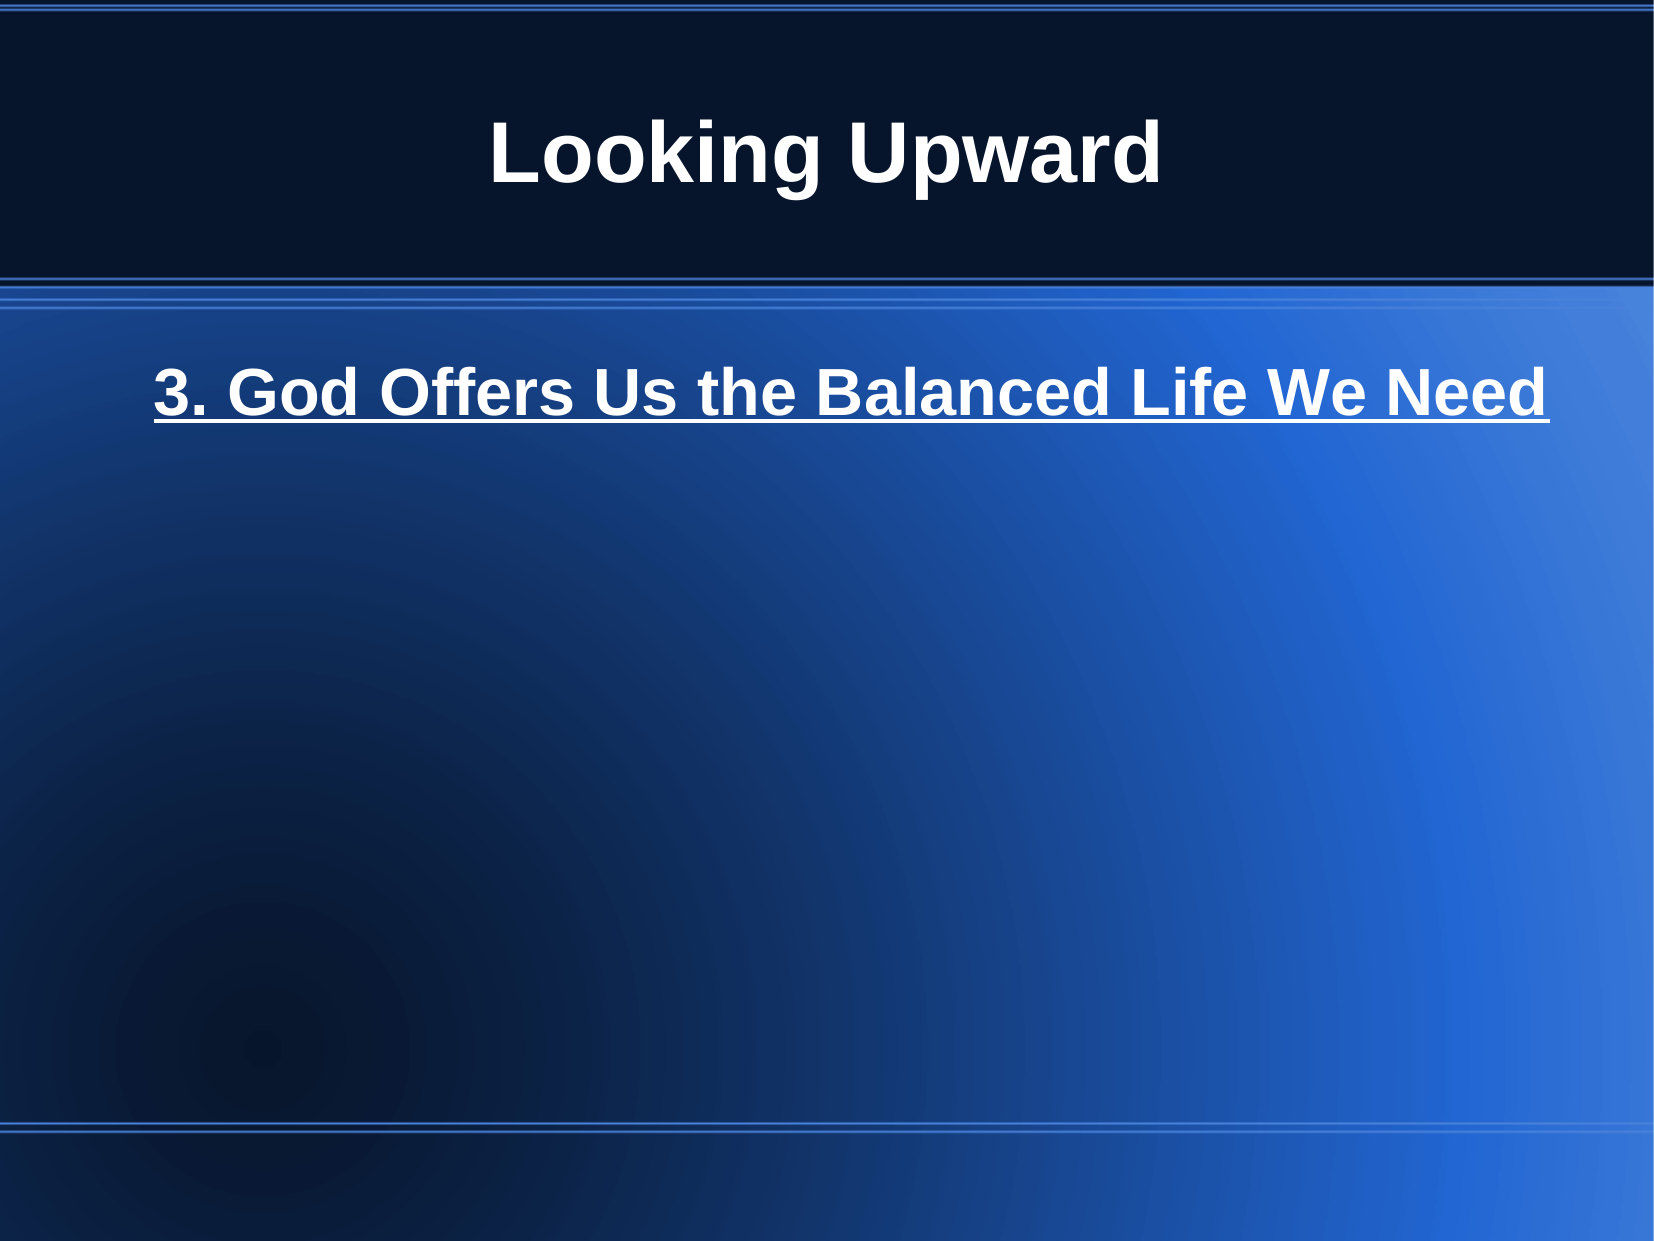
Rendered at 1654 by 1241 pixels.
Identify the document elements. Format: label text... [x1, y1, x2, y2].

title Looking Upward [82, 49, 1571, 257]
picture [0, 0, 1654, 1241]
list 3. God Offers Us the Balanced Life We Need [82, 355, 1571, 1058]
